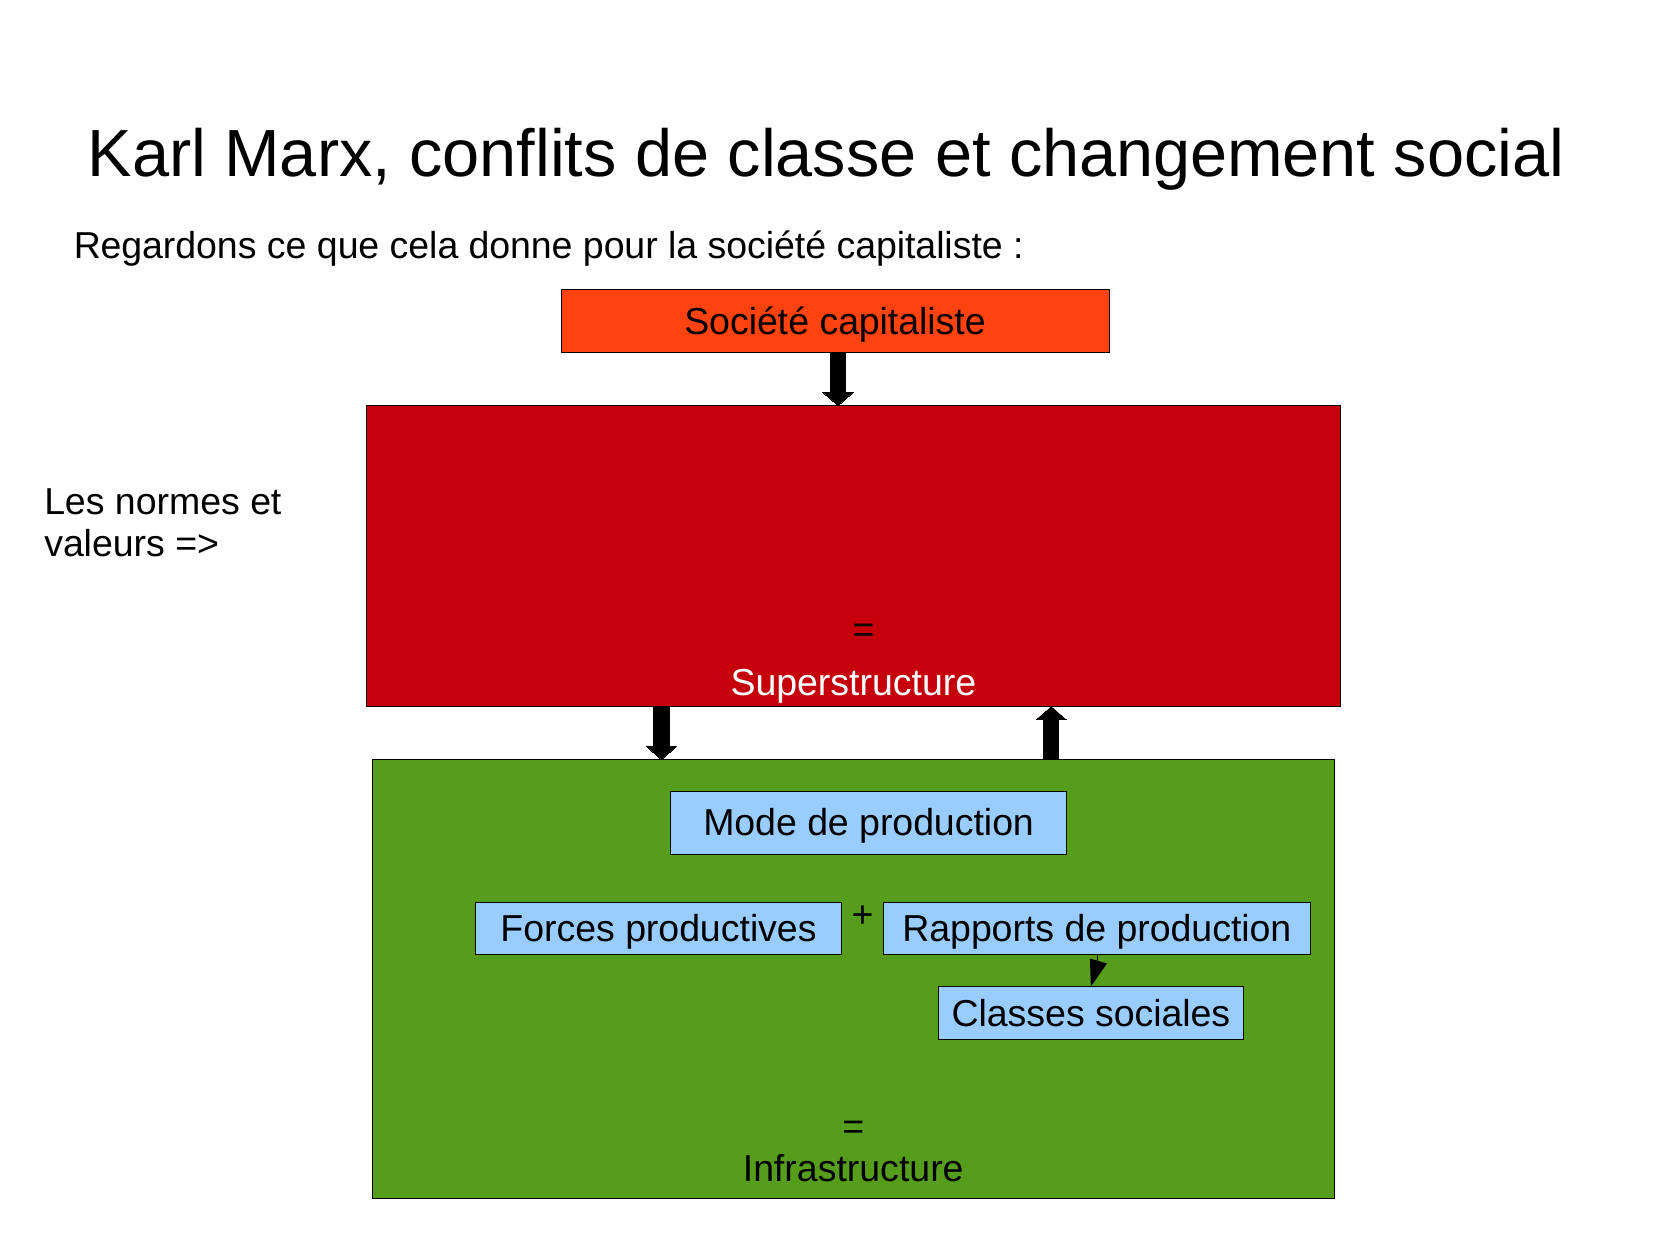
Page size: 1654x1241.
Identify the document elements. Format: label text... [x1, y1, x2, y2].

text_box [1036, 706, 1067, 760]
text_box Superstructure [366, 405, 1341, 707]
text_box [822, 352, 854, 406]
title Karl Marx, conflits de classe et changement social [82, 56, 1571, 250]
text_box [646, 706, 677, 760]
text_box Forces productives [475, 902, 842, 955]
text_box Les normes et valeurs => [29, 473, 297, 573]
text_box Mode de production [670, 791, 1067, 855]
text_box + [836, 886, 891, 946]
text_box = [837, 600, 892, 661]
text_box Regardons ce que cela donne pour la société capitaliste : [59, 217, 1052, 274]
text_box = Infrastructure [372, 759, 1335, 1199]
text_box Société capitaliste [561, 289, 1110, 353]
text_box Rapports de production [883, 902, 1311, 955]
text_box Classes sociales [938, 986, 1244, 1040]
